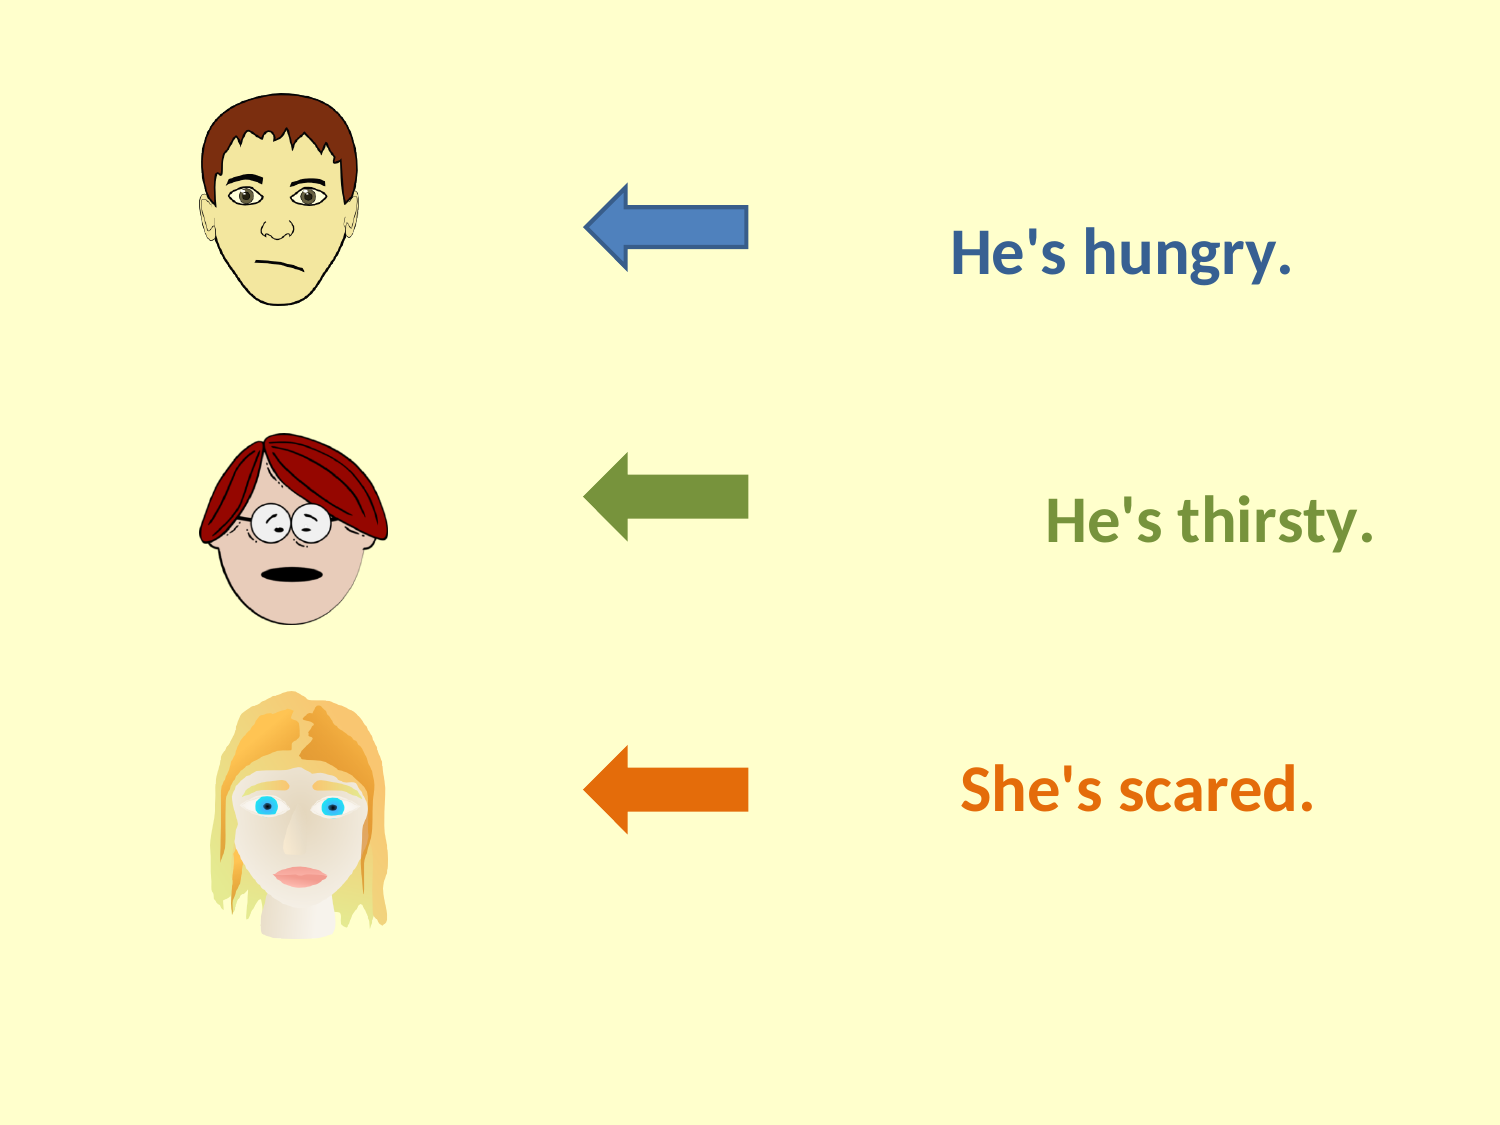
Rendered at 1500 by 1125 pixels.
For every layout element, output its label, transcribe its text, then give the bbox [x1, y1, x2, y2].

text_box She's scared. [105, 609, 1456, 881]
picture [199, 433, 388, 625]
text_box [585, 749, 747, 830]
picture [210, 691, 388, 940]
title He's thirsty. [70, 339, 1421, 612]
text_box [585, 456, 747, 537]
text_box He's hungry. [95, 71, 1446, 344]
